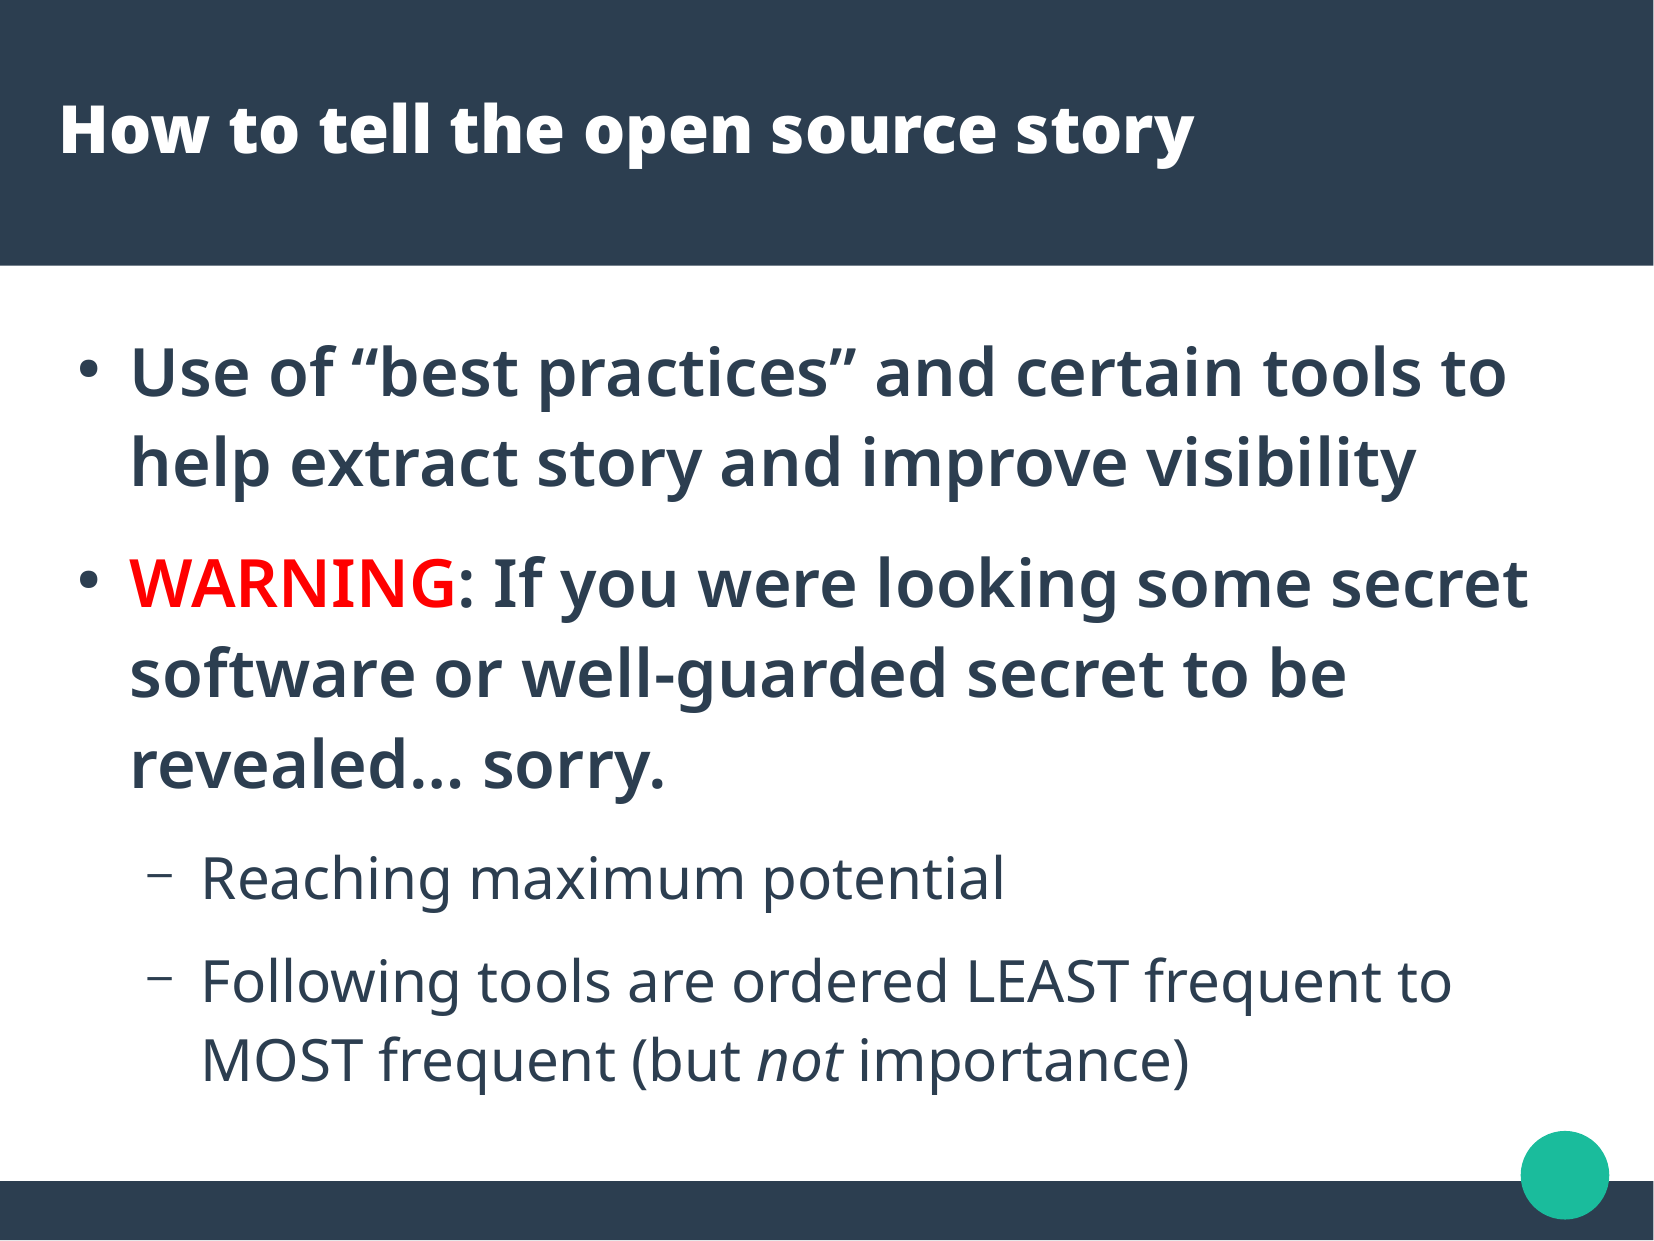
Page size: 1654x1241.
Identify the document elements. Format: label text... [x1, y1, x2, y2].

title How to tell the open source story [59, 49, 1595, 207]
list Use of “best practices” and certain tools to help extract story and improve visibility WARNING: If you were looking some secret software or well-guarded secret to be revealed… sorry. Reaching maximum potential Following tools are ordered LEAST frequent to MOST frequent (but not importance) [59, 324, 1595, 1152]
